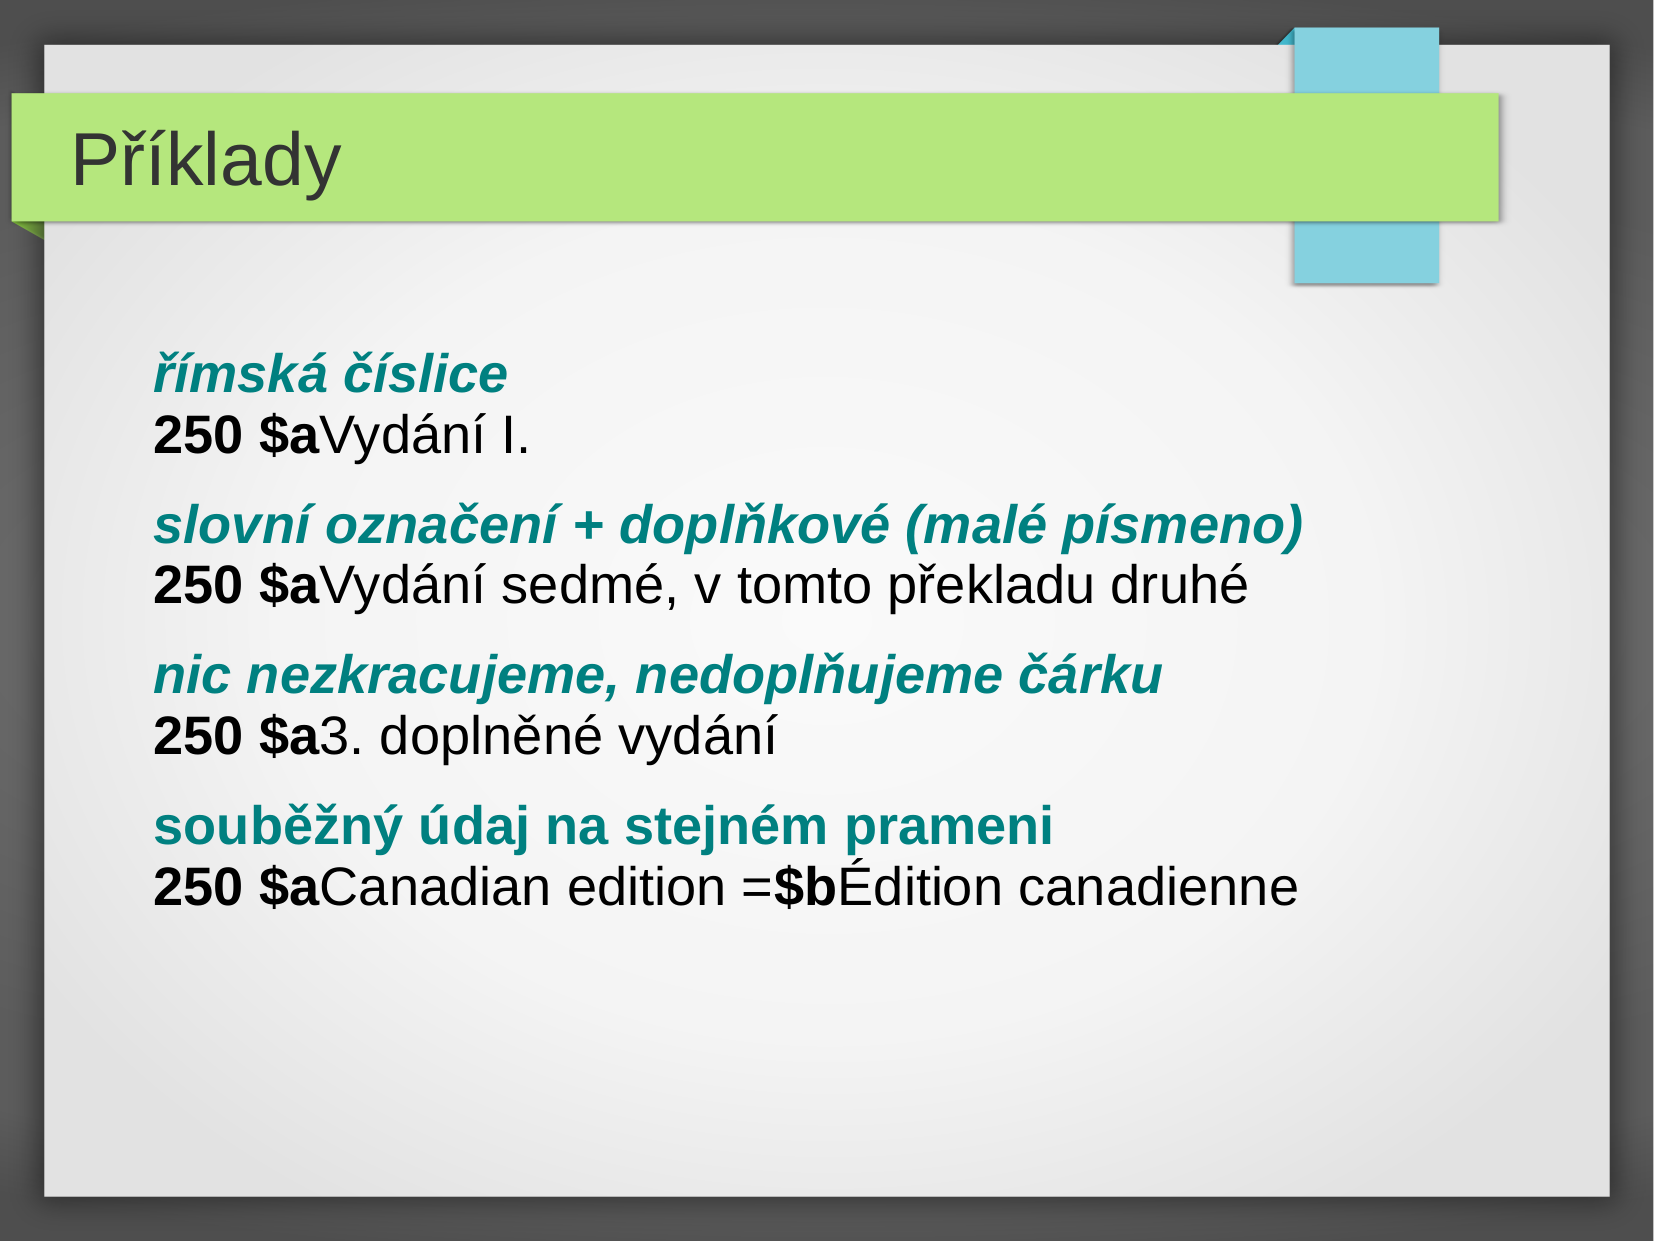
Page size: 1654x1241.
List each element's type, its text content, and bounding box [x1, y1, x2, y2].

title Příklady [70, 106, 1229, 213]
list římská číslice 250 $aVydání I. slovní označení + doplňkové (malé písmeno) 250 $aVydání sedmé, v tomto překladu druhé nic nezkracujeme, nedoplňujeme čárku 250 $a3. doplněné vydání souběžný údaj na stejném prameni 250 $aCanadian edition =$bÉdition canadienne [82, 343, 1538, 1063]
picture [0, 0, 1654, 1241]
